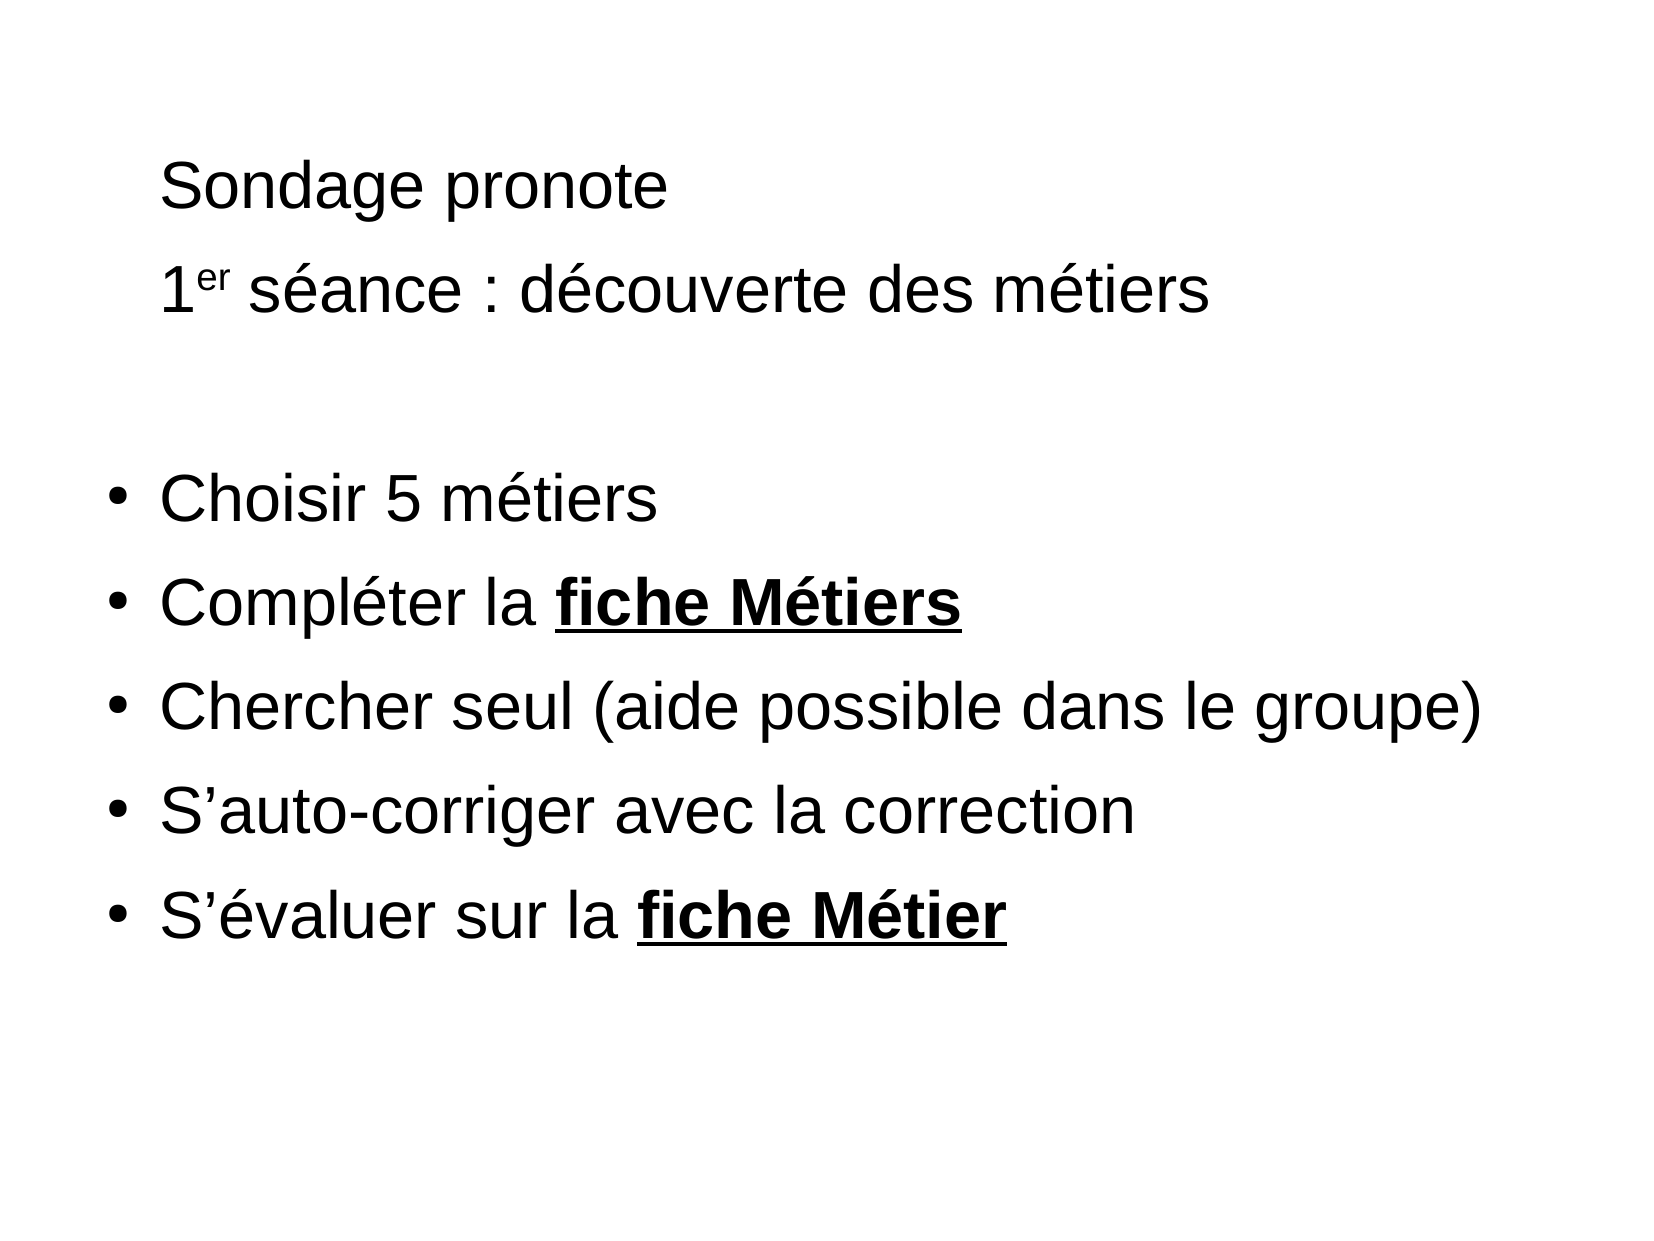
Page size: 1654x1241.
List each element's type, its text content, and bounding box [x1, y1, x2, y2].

list Sondage pronote 1er séance : découverte des métiers Choisir 5 métiers Compléter la fiche Métiers Chercher seul (aide possible dans le groupe) S’auto-corriger avec la correction S’évaluer sur la fiche Métier [88, 147, 1654, 975]
